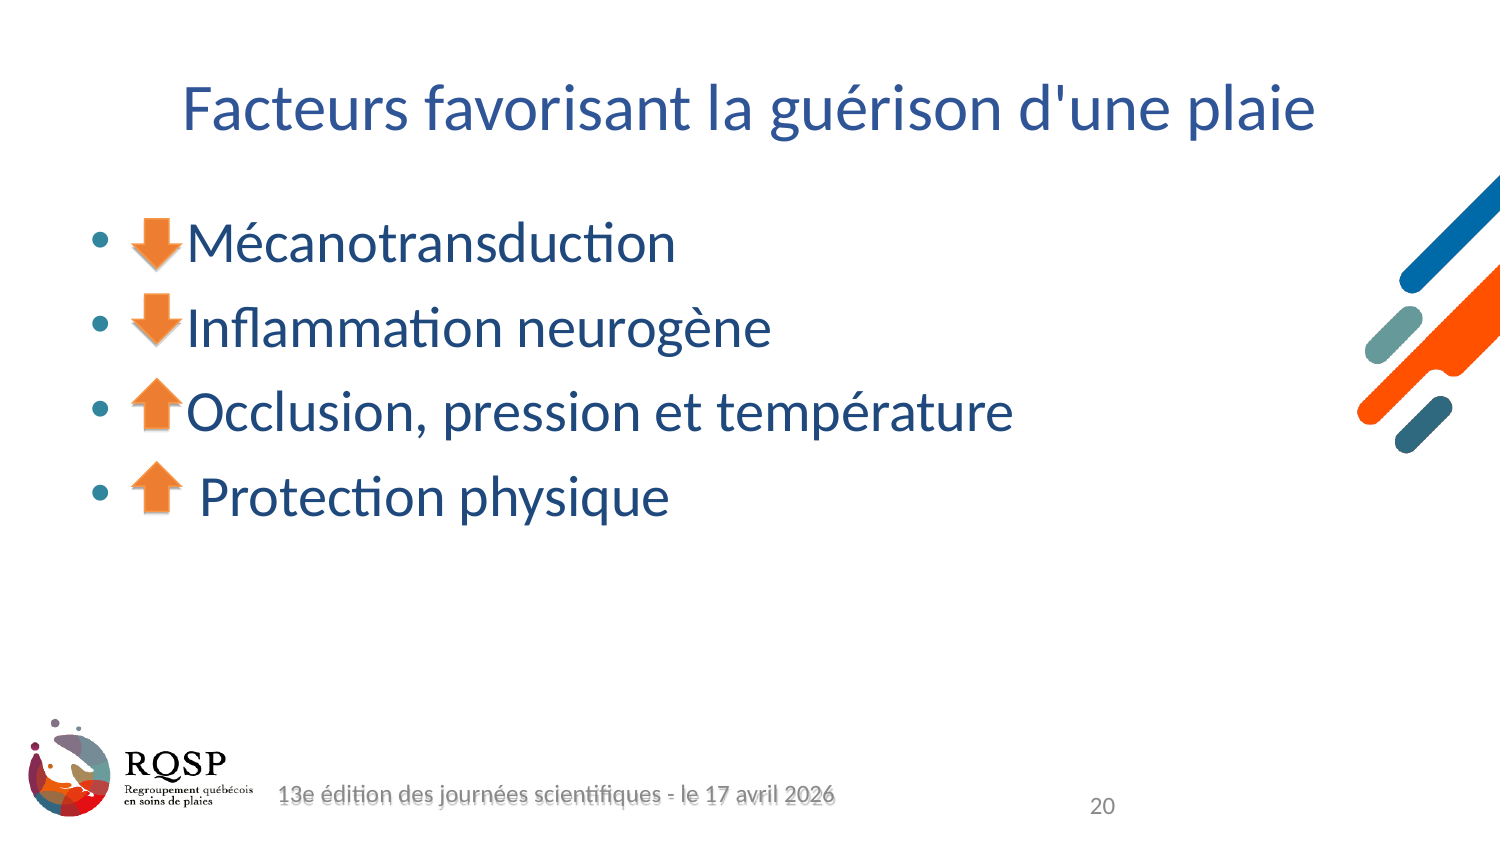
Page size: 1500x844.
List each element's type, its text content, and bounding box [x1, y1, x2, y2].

text_box [132, 218, 181, 269]
list Mécanotransduction Inflammation neurogène Occlusion, pression et température Protection physique [75, 196, 1297, 754]
title Facteurs favorisant la guérison d'une plaie [75, 33, 1426, 175]
text_box [132, 461, 181, 512]
text_box [132, 294, 181, 344]
text_box [1074, 782, 1426, 828]
text_box [132, 378, 181, 429]
